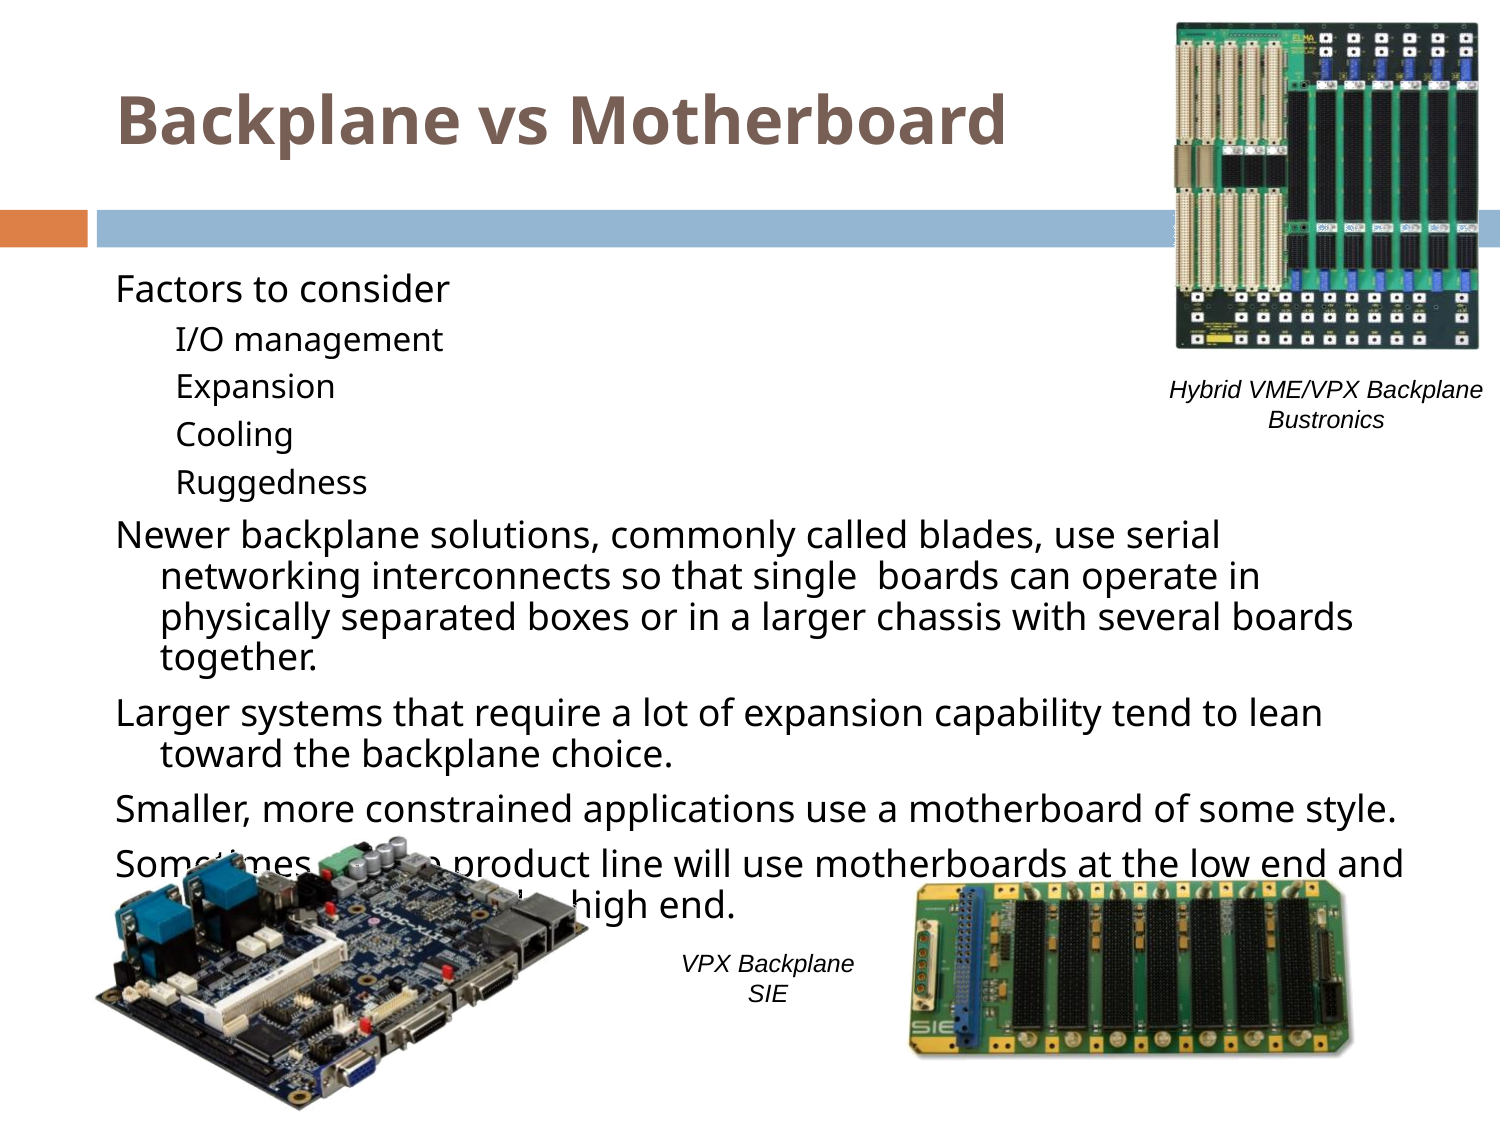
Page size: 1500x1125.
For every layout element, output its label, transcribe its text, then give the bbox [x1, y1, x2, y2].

text_box VPX Backplane SIE [666, 940, 871, 1016]
text_box Hybrid VME/VPX Backplane Bustronics [1154, 366, 1500, 442]
picture [75, 805, 605, 1125]
list Factors to consider I/O management Expansion Cooling Ruggedness Newer backplane solutions, commonly called blades, use serial networking interconnects so that single boards can operate in physically separated boxes or in a larger chassis with several boards together. Larger systems that require a lot of expansion capability tend to lean toward the backplane choice. Smaller, more constrained applications use a motherboard of some style. Sometimes a large product line will use motherboards at the low end and backplane style for the high end. [100, 262, 1438, 1001]
picture [885, 849, 1385, 1093]
title Backplane vs Motherboard [100, 37, 1157, 201]
picture [1157, 1, 1500, 366]
